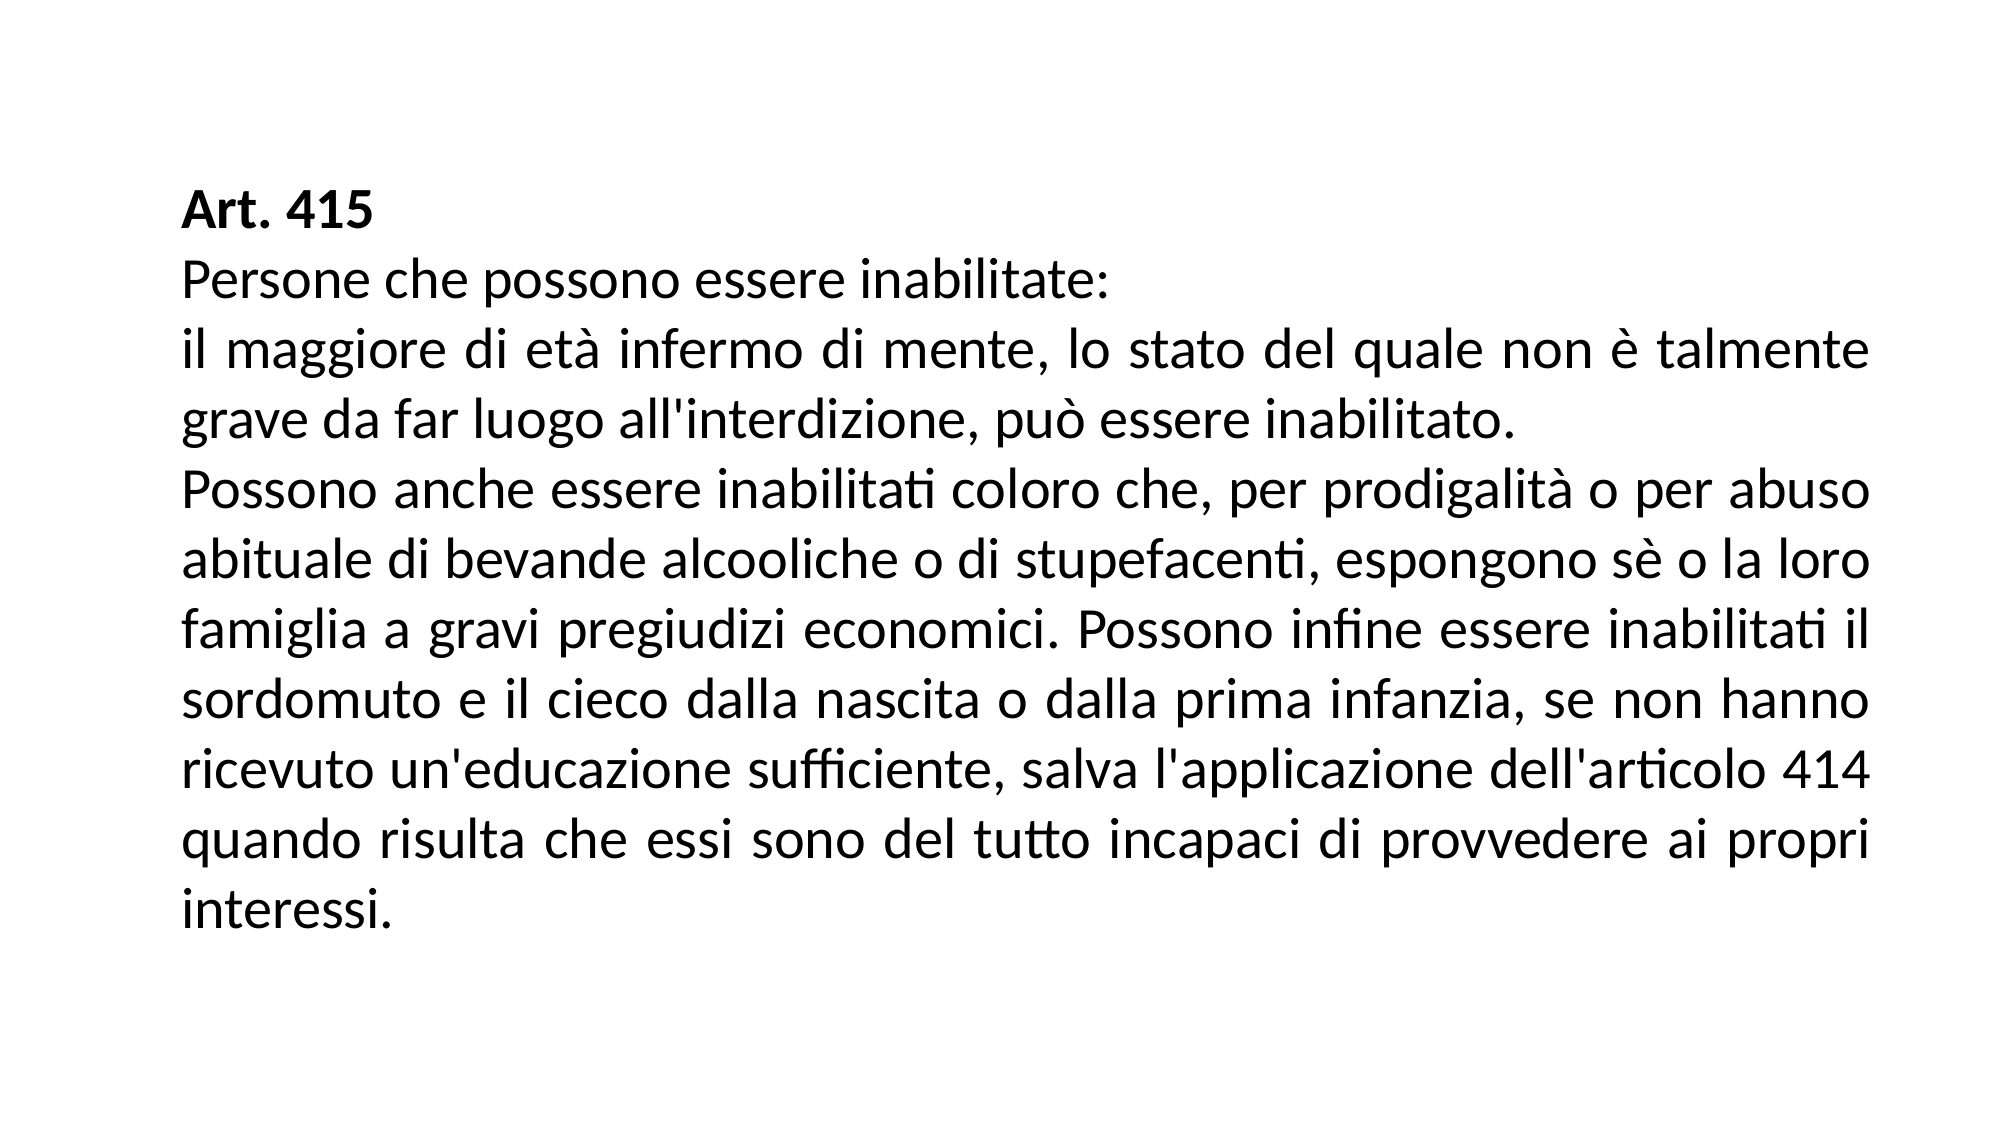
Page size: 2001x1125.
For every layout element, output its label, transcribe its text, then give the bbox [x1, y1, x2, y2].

text_box Art. 415 Persone che possono essere inabilitate: il maggiore di età infermo di mente, lo stato del quale non è talmente grave da far luogo all'interdizione, può essere inabilitato. Possono anche essere inabilitati coloro che, per prodigalità o per abuso abituale di bevande alcooliche o di stupefacenti, espongono sè o la loro famiglia a gravi pregiudizi economici. Possono infine essere inabilitati il sordomuto e il cieco dalla nascita o dalla prima infanzia, se non hanno ricevuto un'educazione sufficiente, salva l'applicazione dell'articolo 414 quando risulta che essi sono del tutto incapaci di provvedere ai propri interessi. [166, 163, 1887, 948]
